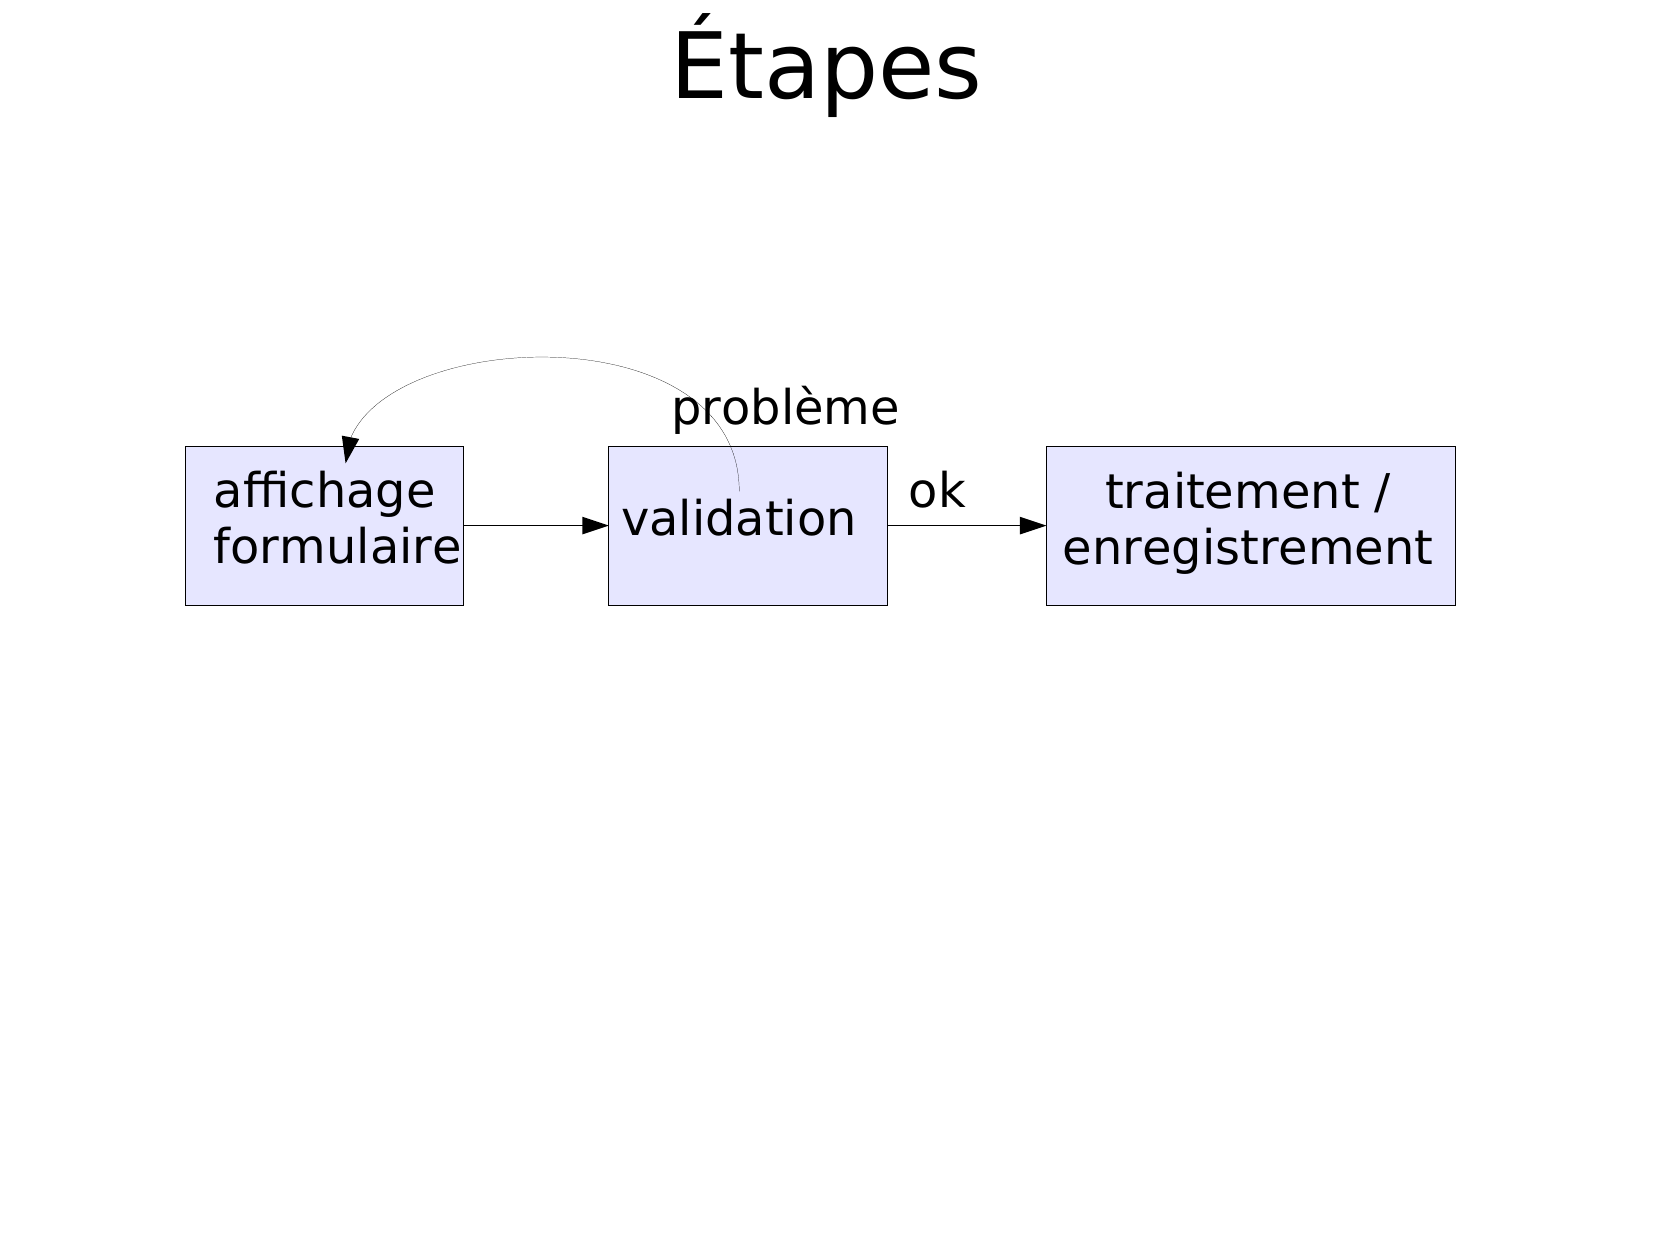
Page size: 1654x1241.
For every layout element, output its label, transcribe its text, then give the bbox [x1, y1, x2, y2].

text_box traitement / enregistrement [1081, 464, 1416, 576]
title Étapes [0, 5, 1654, 128]
text_box ok [911, 463, 964, 520]
text_box affichage formulaire [226, 463, 465, 576]
text_box [220, 494, 226, 504]
text_box problème [682, 379, 890, 436]
text_box [1046, 446, 1456, 606]
text_box [347, 446, 464, 463]
text_box [185, 446, 464, 606]
text_box validation [632, 491, 846, 548]
text_box [608, 446, 888, 606]
